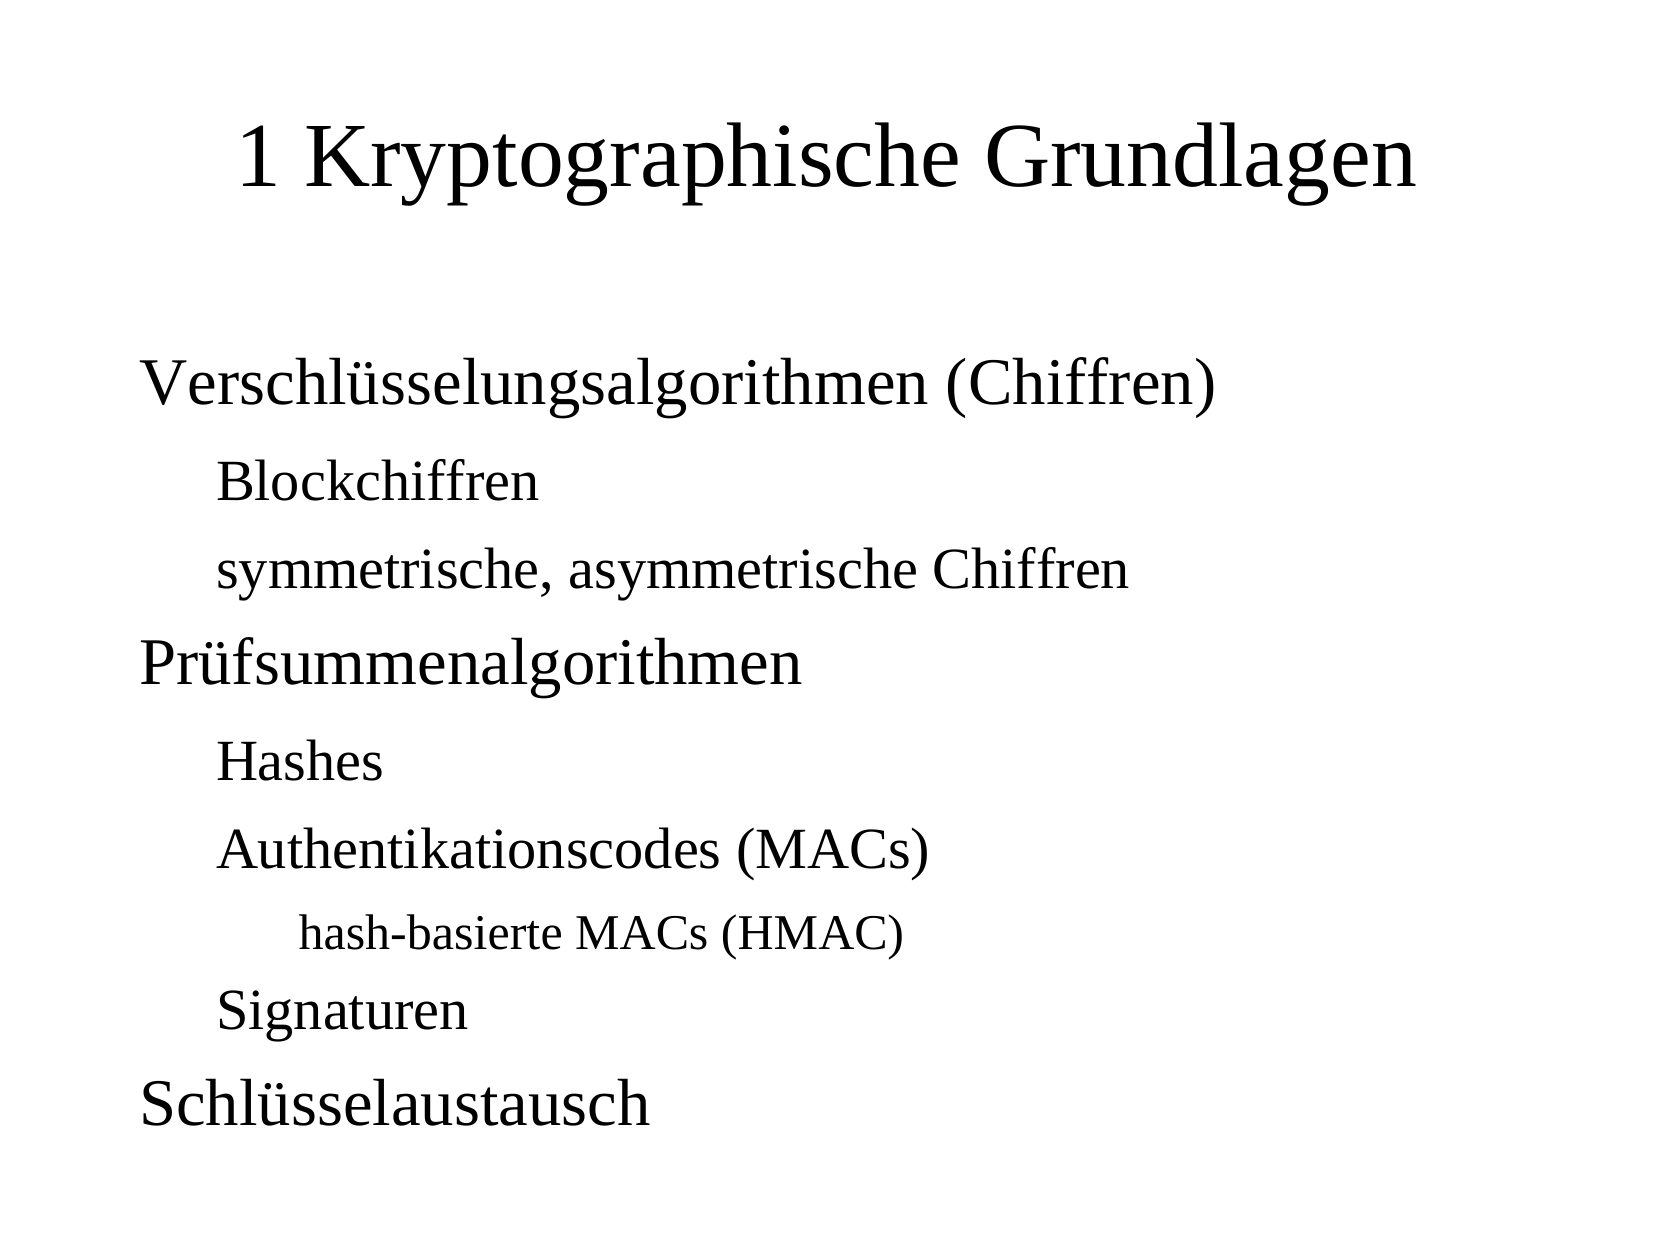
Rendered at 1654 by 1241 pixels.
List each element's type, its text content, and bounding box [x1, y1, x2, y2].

list Verschlüsselungsalgorithmen (Chiffren) Blockchiffren symmetrische, asymmetrische Chiffren Prüfsummenalgorithmen Hashes Authentikationscodes (MACs) hash-basierte MACs (HMAC) Signaturen Schlüsselaustausch [121, 344, 1534, 1140]
title 1 Kryptographische Grundlagen [121, 102, 1534, 311]
